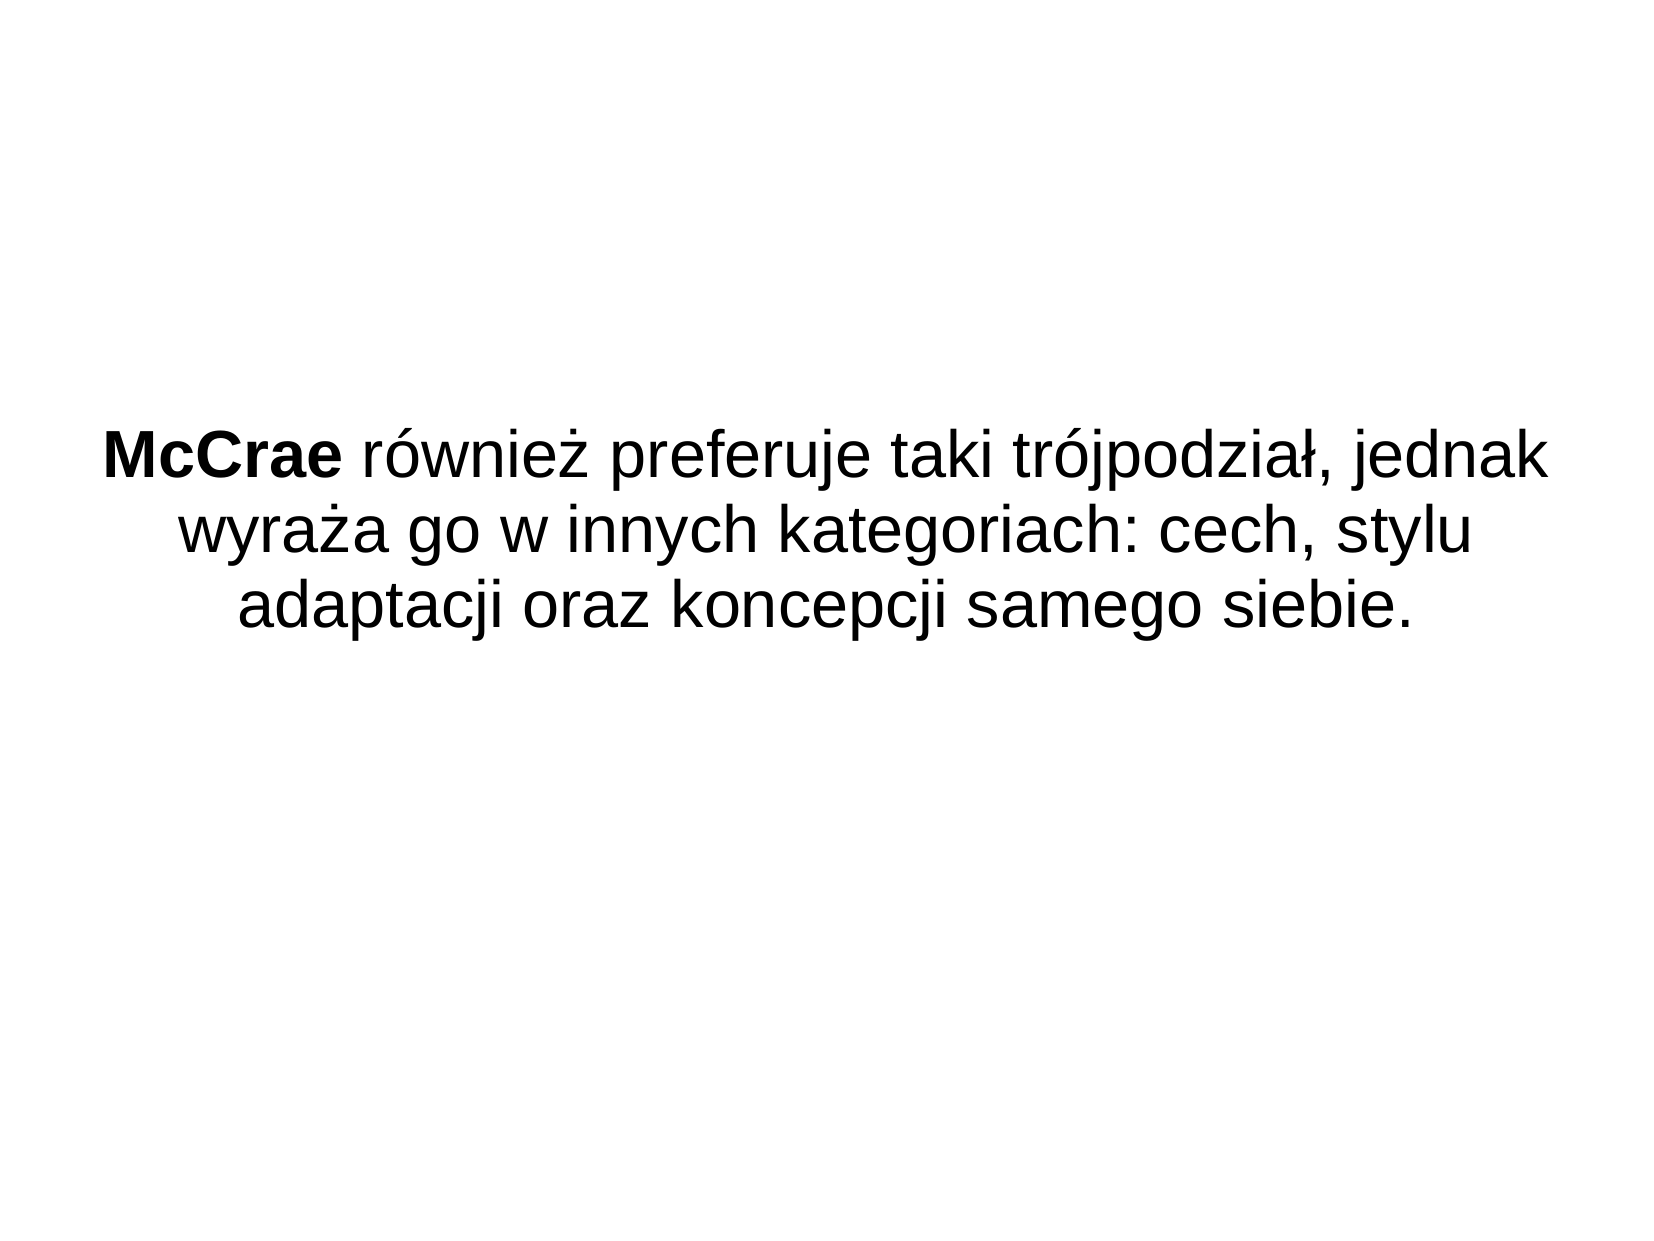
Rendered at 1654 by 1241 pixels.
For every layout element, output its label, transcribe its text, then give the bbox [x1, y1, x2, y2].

subtitle McCrae również preferuje taki trójpodział, jednak wyraża go w innych kategoriach: cech, stylu adaptacji oraz koncepcji samego siebie. [82, 49, 1571, 1010]
